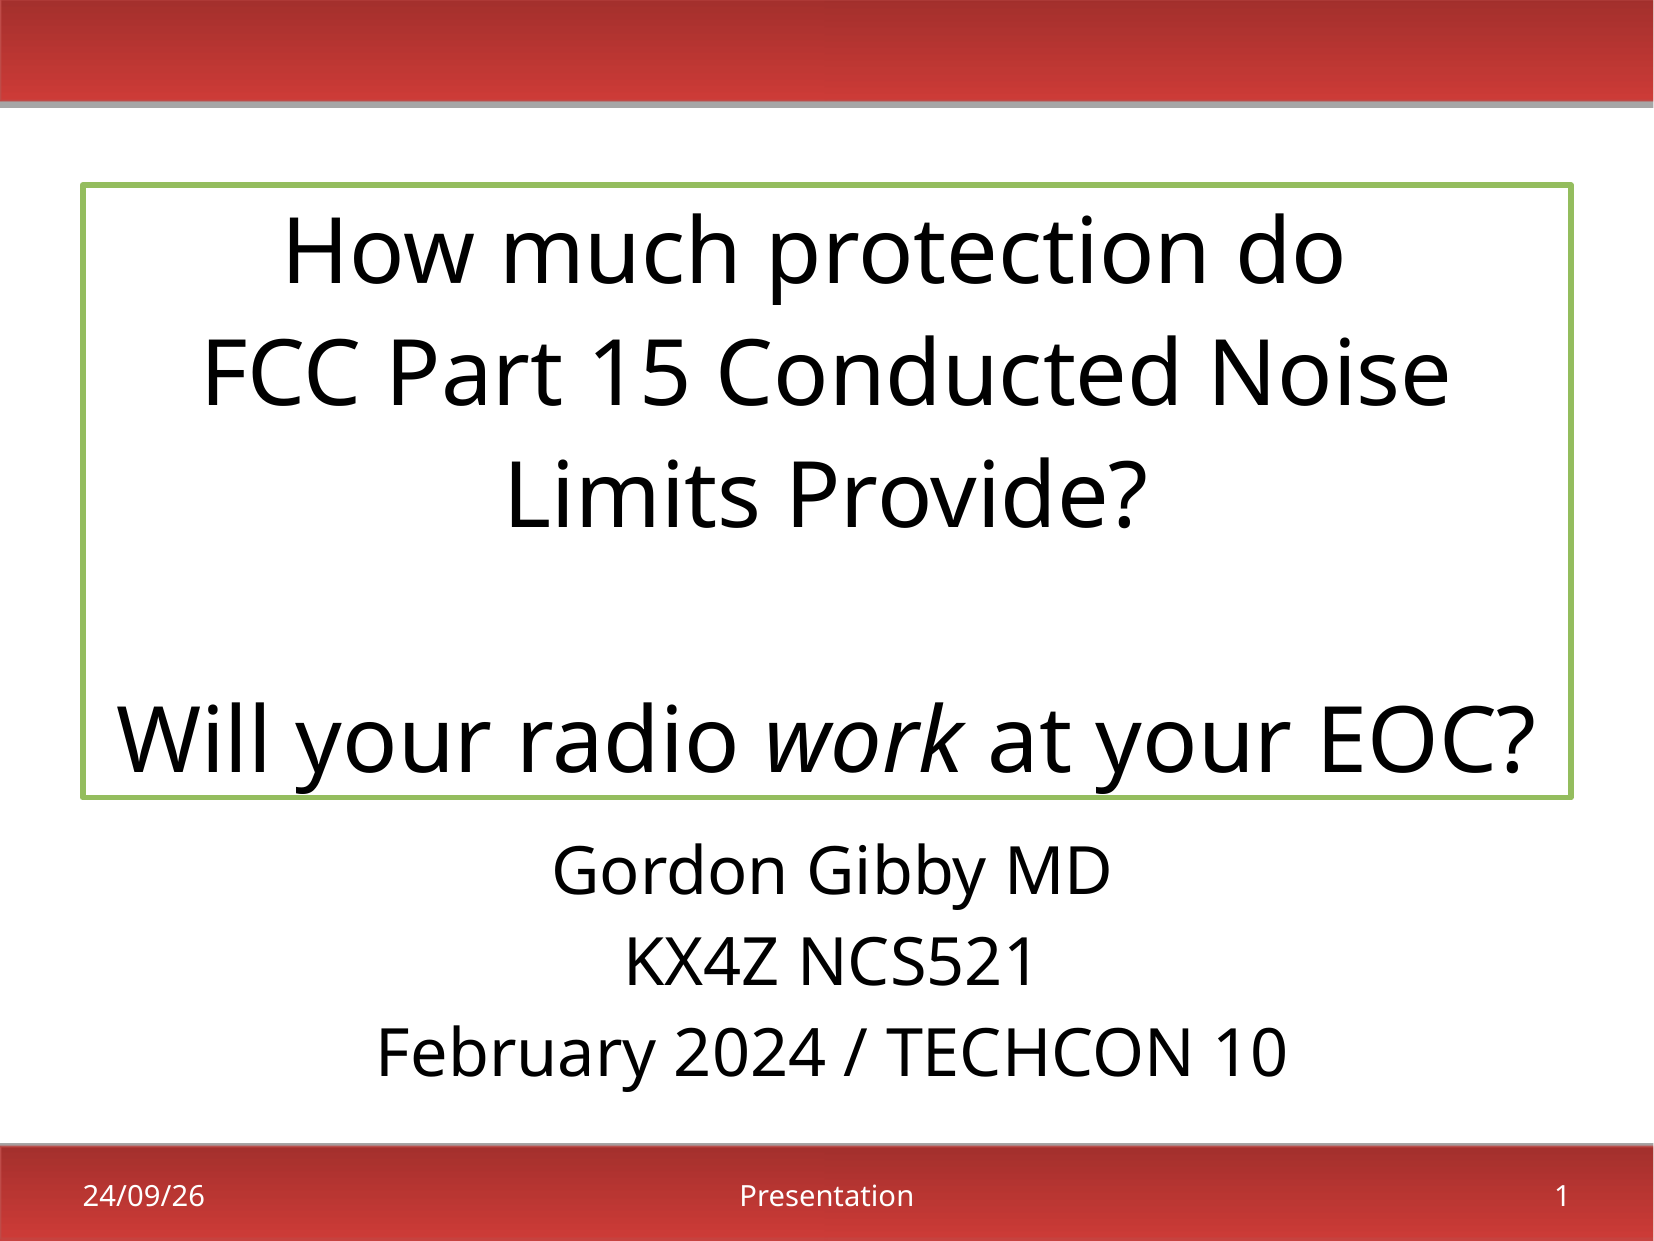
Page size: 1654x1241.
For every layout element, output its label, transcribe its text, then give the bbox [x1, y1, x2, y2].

picture [0, 0, 1654, 108]
picture [0, 1143, 1654, 1241]
subtitle Gordon Gibby MD KX4Z NCS521 February 2024 / TECHCON 10 [88, 797, 1577, 1123]
title How much protection do FCC Part 15 Conducted Noise Limits Provide? Will your radio work at your EOC? [82, 229, 1571, 753]
